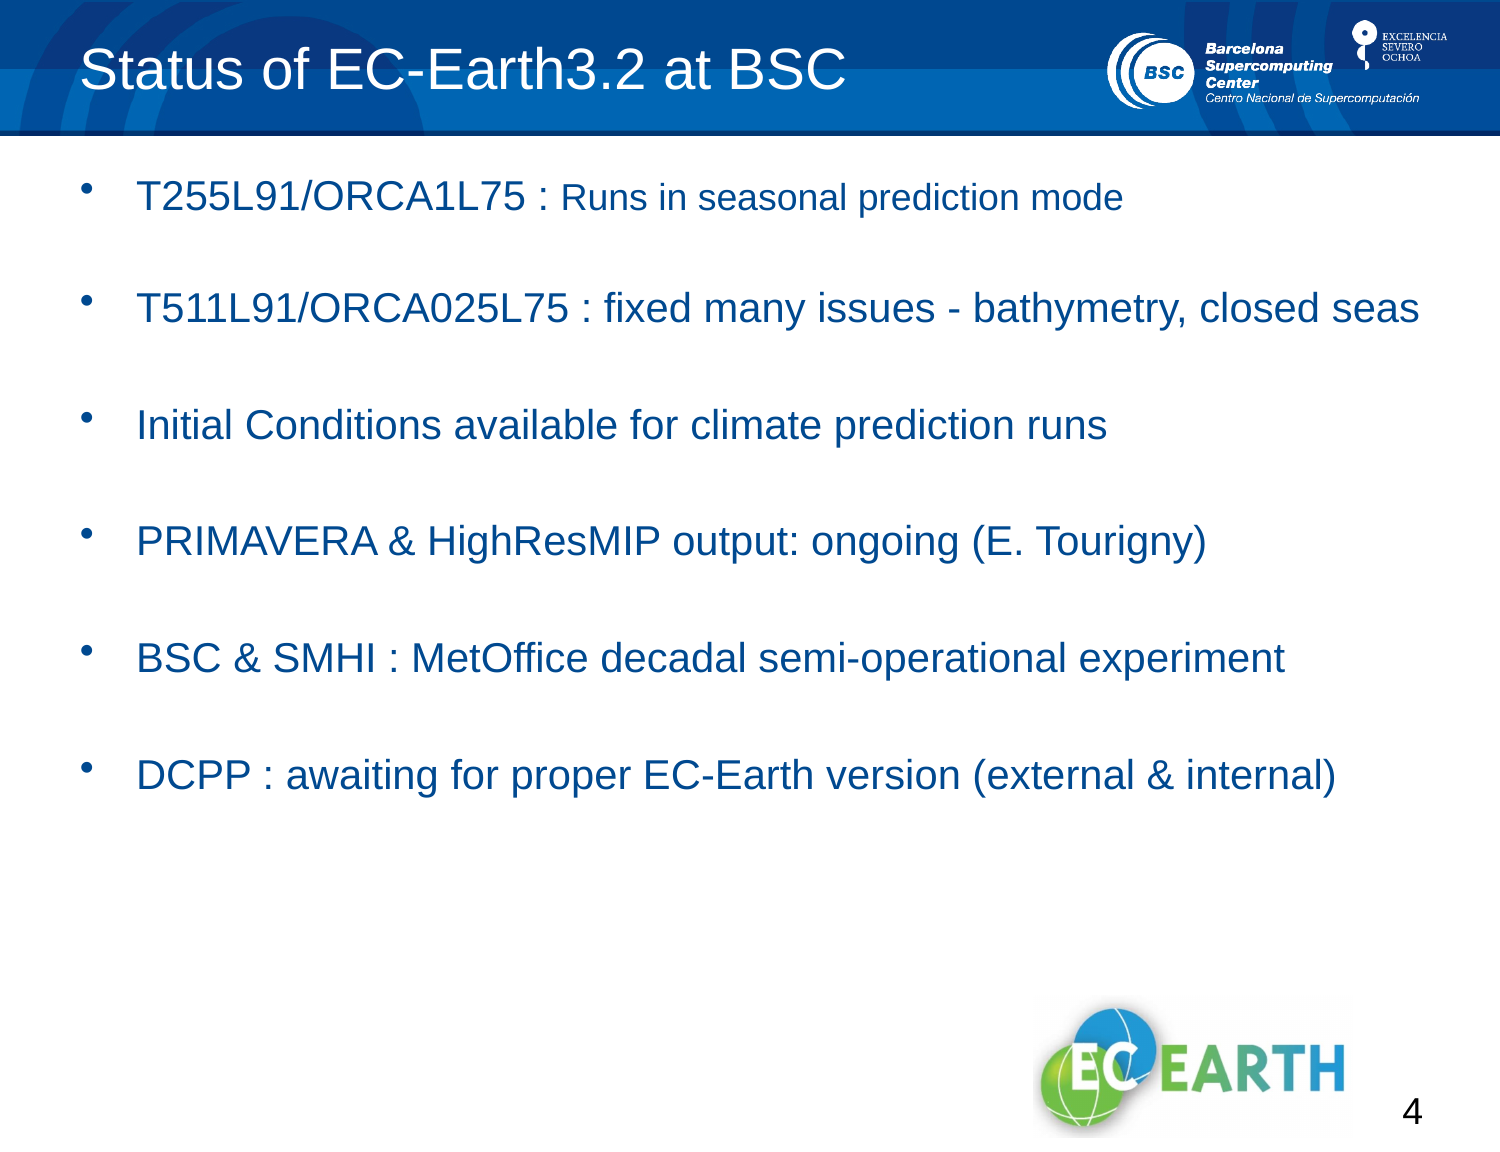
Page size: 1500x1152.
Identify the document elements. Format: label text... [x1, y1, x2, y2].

picture [0, 0, 1500, 136]
title Status of EC-Earth3.2 at BSC [65, 23, 1081, 138]
picture [1033, 995, 1353, 1138]
list T255L91/ORCA1L75 : Runs in seasonal prediction mode T511L91/ORCA025L75 : fixed many issues - bathymetry, closed seas Initial Conditions available for climate prediction runs PRIMAVERA & HighResMIP output: ongoing (E. Tourigny) BSC & SMHI : MetOffice decadal semi-operational experiment DCPP : awaiting for proper EC-Earth version (external & internal) [64, 161, 1465, 1068]
